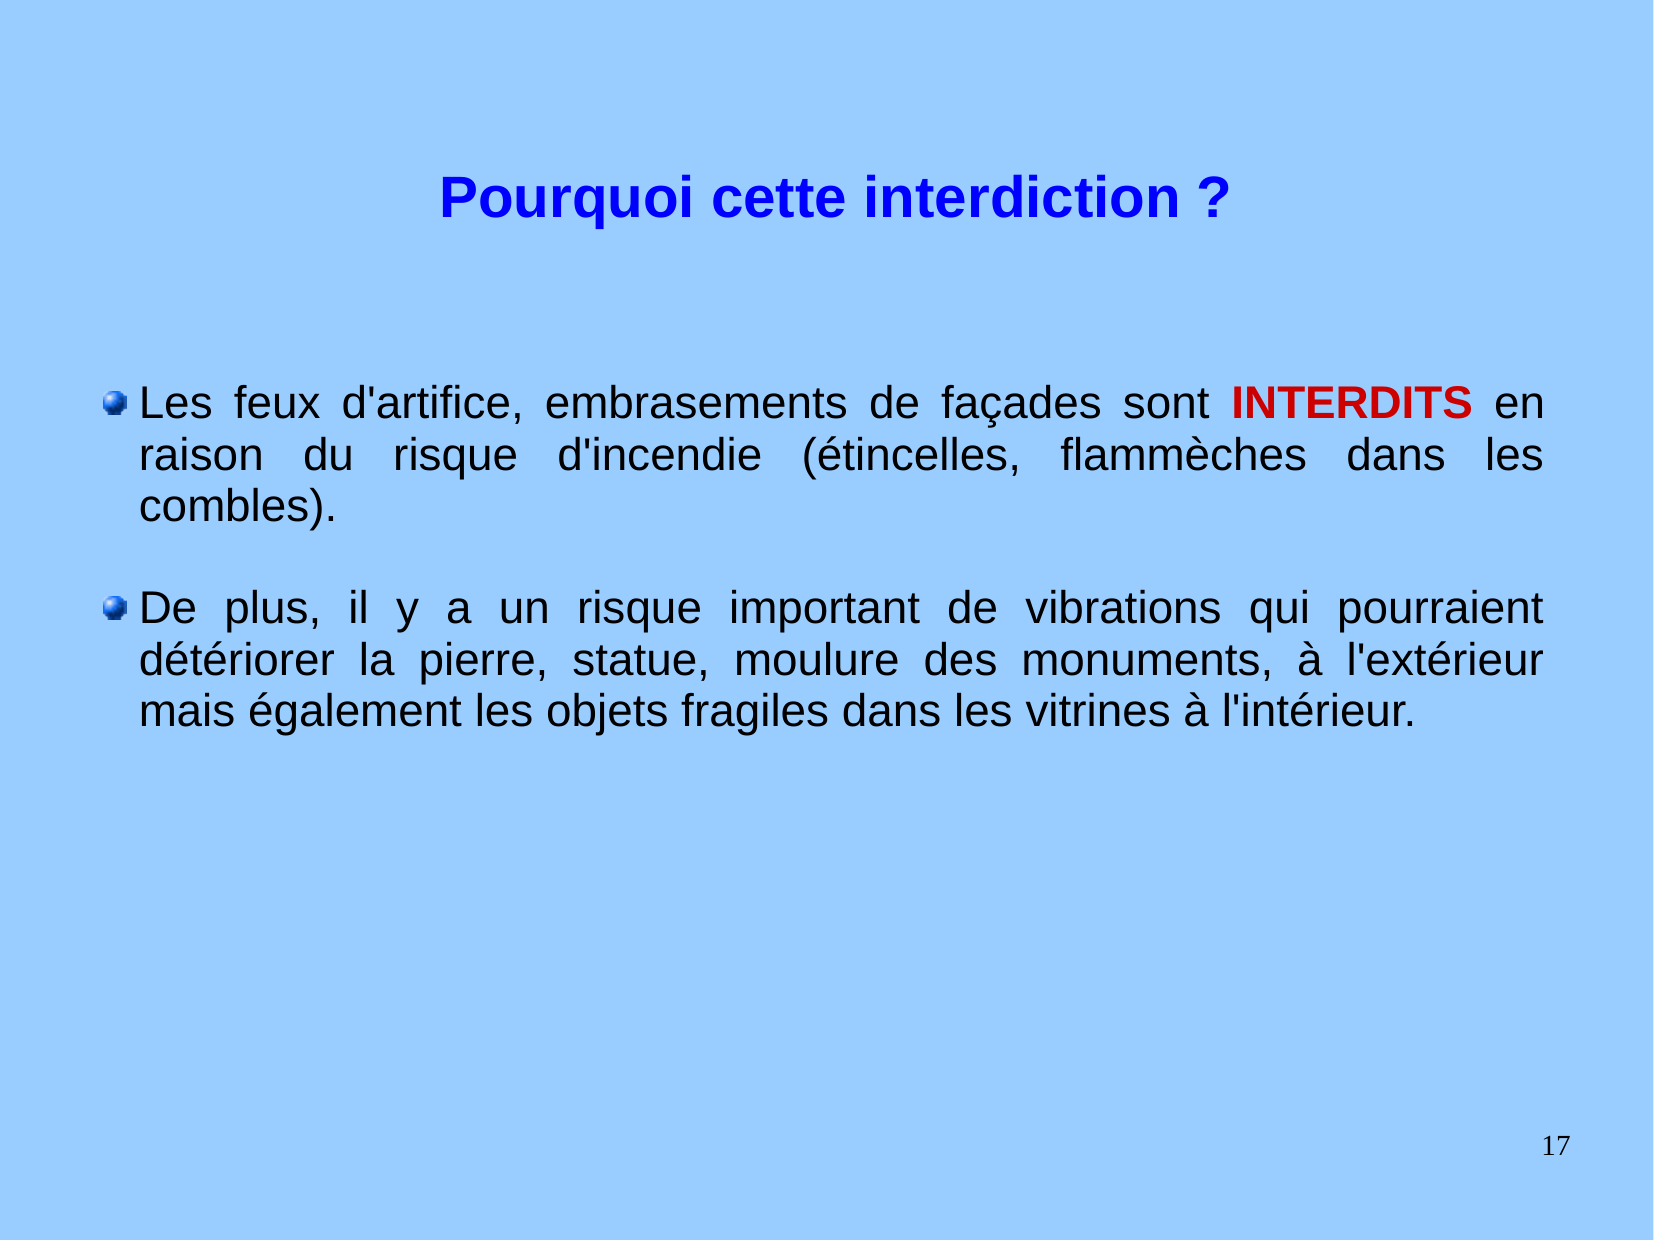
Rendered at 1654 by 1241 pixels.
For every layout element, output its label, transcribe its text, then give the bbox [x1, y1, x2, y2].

title Pourquoi cette interdiction ? [122, 151, 1530, 238]
text_box Les feux d'artifice, embrasements de façades sont INTERDITS en raison du risque d'incendie (étincelles, flammèches dans les combles). De plus, il y a un risque important de vibrations qui pourraient détériorer la pierre, statue, moulure des monuments, à l'extérieur mais également les objets fragiles dans les vitrines à l'intérieur. [88, 295, 1560, 1111]
